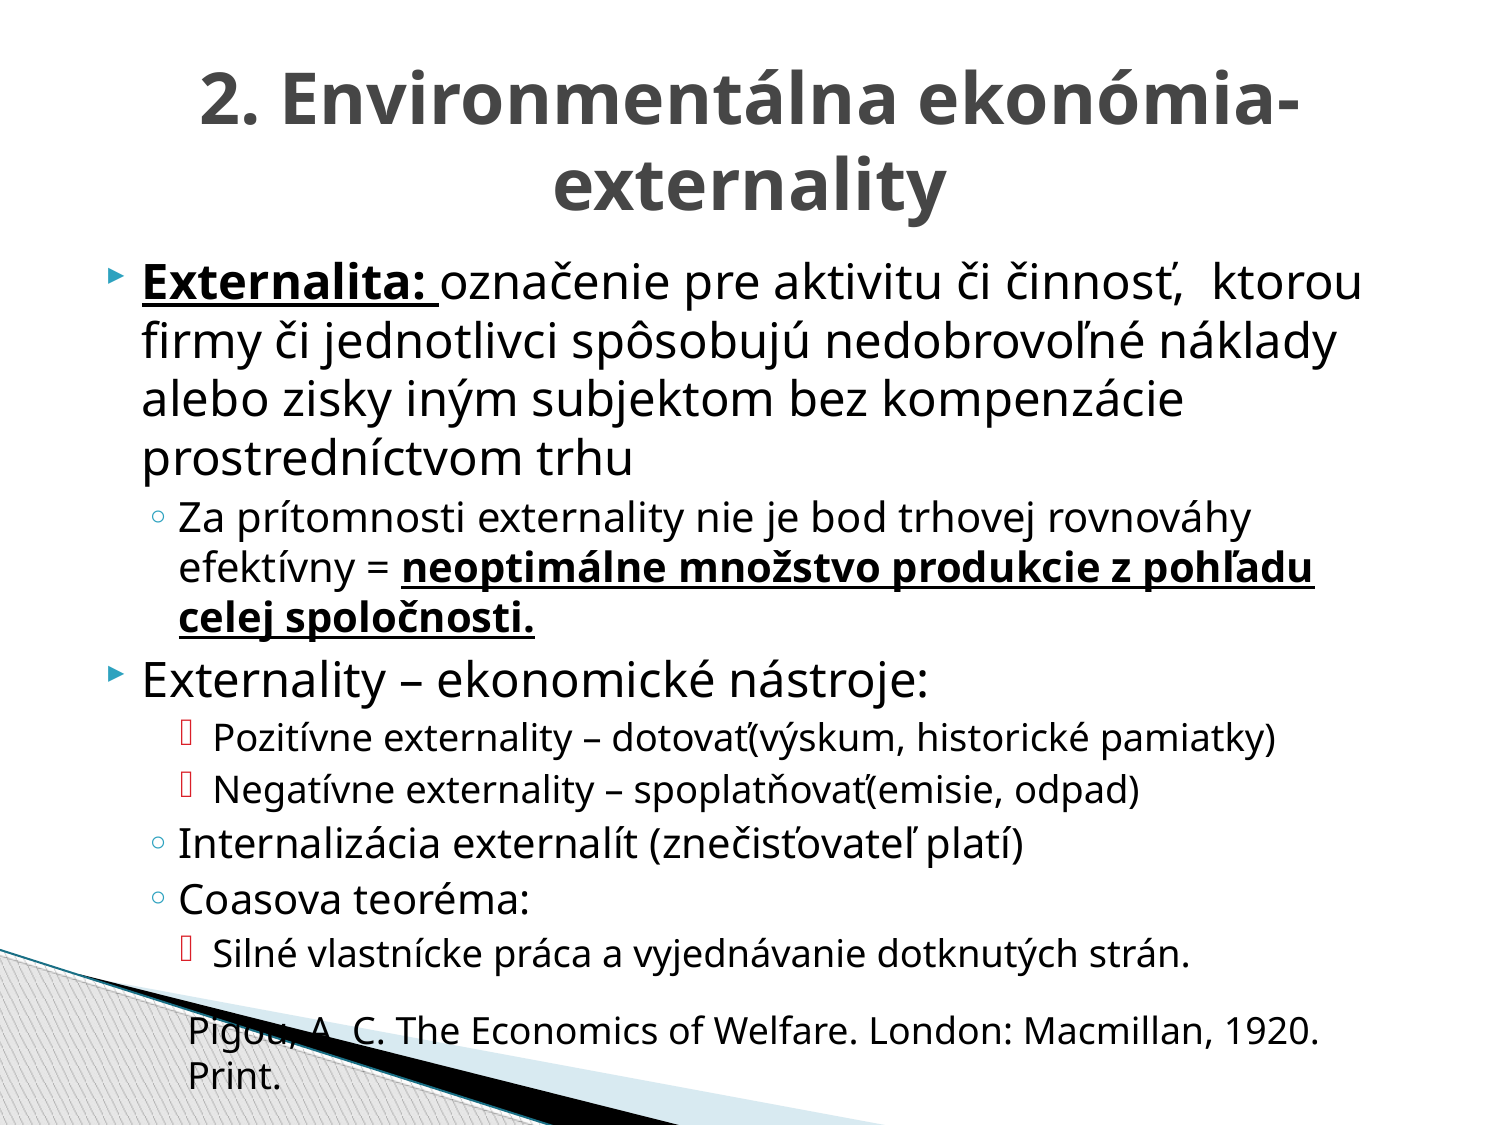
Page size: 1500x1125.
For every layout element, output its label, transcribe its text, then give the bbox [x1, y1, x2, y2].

list Externalita: označenie pre aktivitu či činnosť, ktorou firmy či jednotlivci spôsobujú nedobrovoľné náklady alebo zisky iným subjektom bez kompenzácie prostredníctvom trhu Za prítomnosti externality nie je bod trhovej rovnováhy efektívny = neoptimálne množstvo produkcie z pohľadu celej spoločnosti. Externality – ekonomické nástroje: Pozitívne externality – dotovať(výskum, historické pamiatky) Negatívne externality – spoplatňovať(emisie, odpad) Internalizácia externalít (znečisťovateľ platí) Coasova teoréma: Silné vlastnícke práca a vyjednávanie dotknutých strán. [75, 243, 1425, 986]
text_box Pigou, A. C. The Economics of Welfare. London: Macmillan, 1920. Print. [172, 999, 1366, 1105]
title 2. Environmentálna ekonómia- externality [75, 45, 1425, 233]
